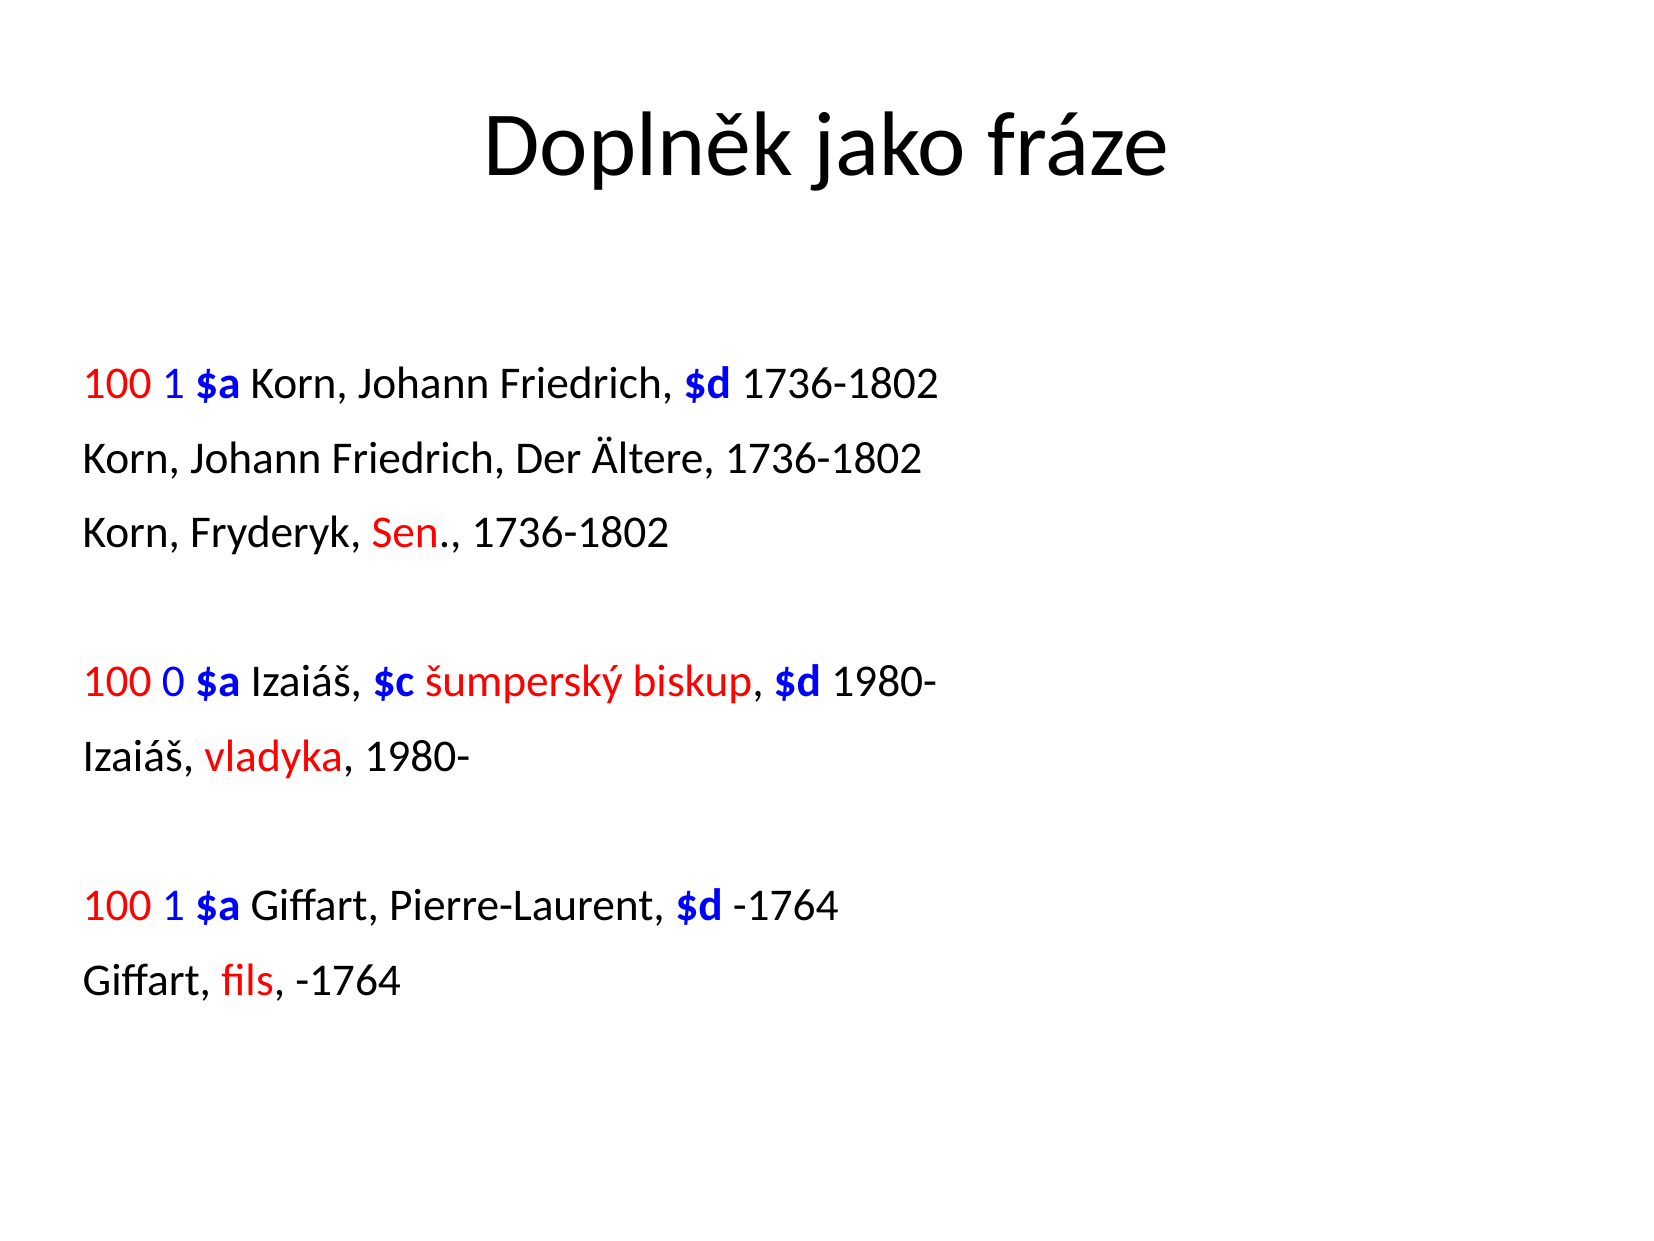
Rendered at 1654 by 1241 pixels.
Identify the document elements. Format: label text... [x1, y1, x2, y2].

title Doplněk jako fráze [82, 49, 1571, 257]
list 100 1 $a Korn, Johann Friedrich, $d 1736-1802 Korn, Johann Friedrich, Der Ältere, 1736-1802 Korn, Fryderyk, Sen., 1736-1802 100 0 $a Izaiáš, $c šumperský biskup, $d 1980- Izaiáš, vladyka, 1980- 100 1 $a Giffart, Pierre-Laurent, $d -1764 Giffart, fils, -1764 [82, 290, 1571, 1010]
